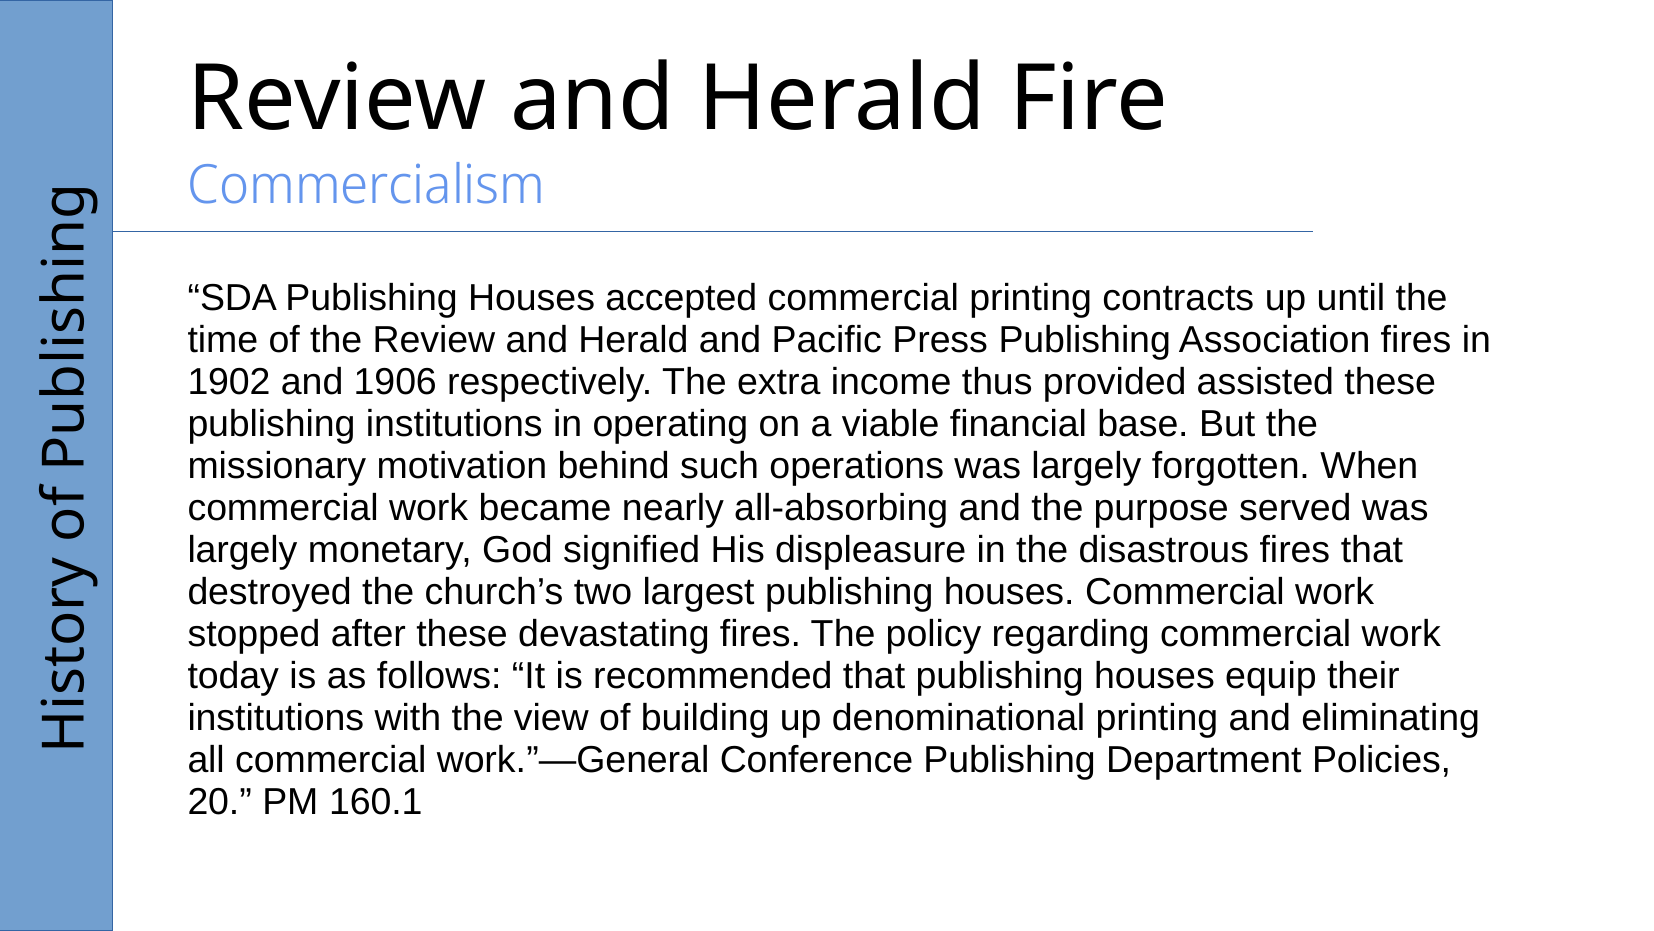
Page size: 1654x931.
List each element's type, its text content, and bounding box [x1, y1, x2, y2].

text_box [0, 0, 113, 931]
title Commercialism [187, 125, 1571, 239]
title Review and Herald Fire [187, 33, 1571, 125]
text_box “SDA Publishing Houses accepted commercial printing contracts up until the time of the Review and Herald and Pacific Press Publishing Association fires in 1902 and 1906 respectively. The extra income thus provided assisted these publishing institutions in operating on a viable financial base. But the missionary motivation behind such operations was largely forgotten. When commercial work became nearly all-absorbing and the purpose served was largely monetary, God signified His displeasure in the disastrous fires that destroyed the church’s two largest publishing houses. Commercial work stopped after these devastating fires. The policy regarding commercial work today is as follows: “It is recommended that publishing houses equip their institutions with the view of building up denominational printing and eliminating all commercial work.”—General Conference Publishing Department Policies, 20.” PM 160.1 [187, 276, 1501, 865]
text_box History of Publishing [13, 37, 105, 901]
